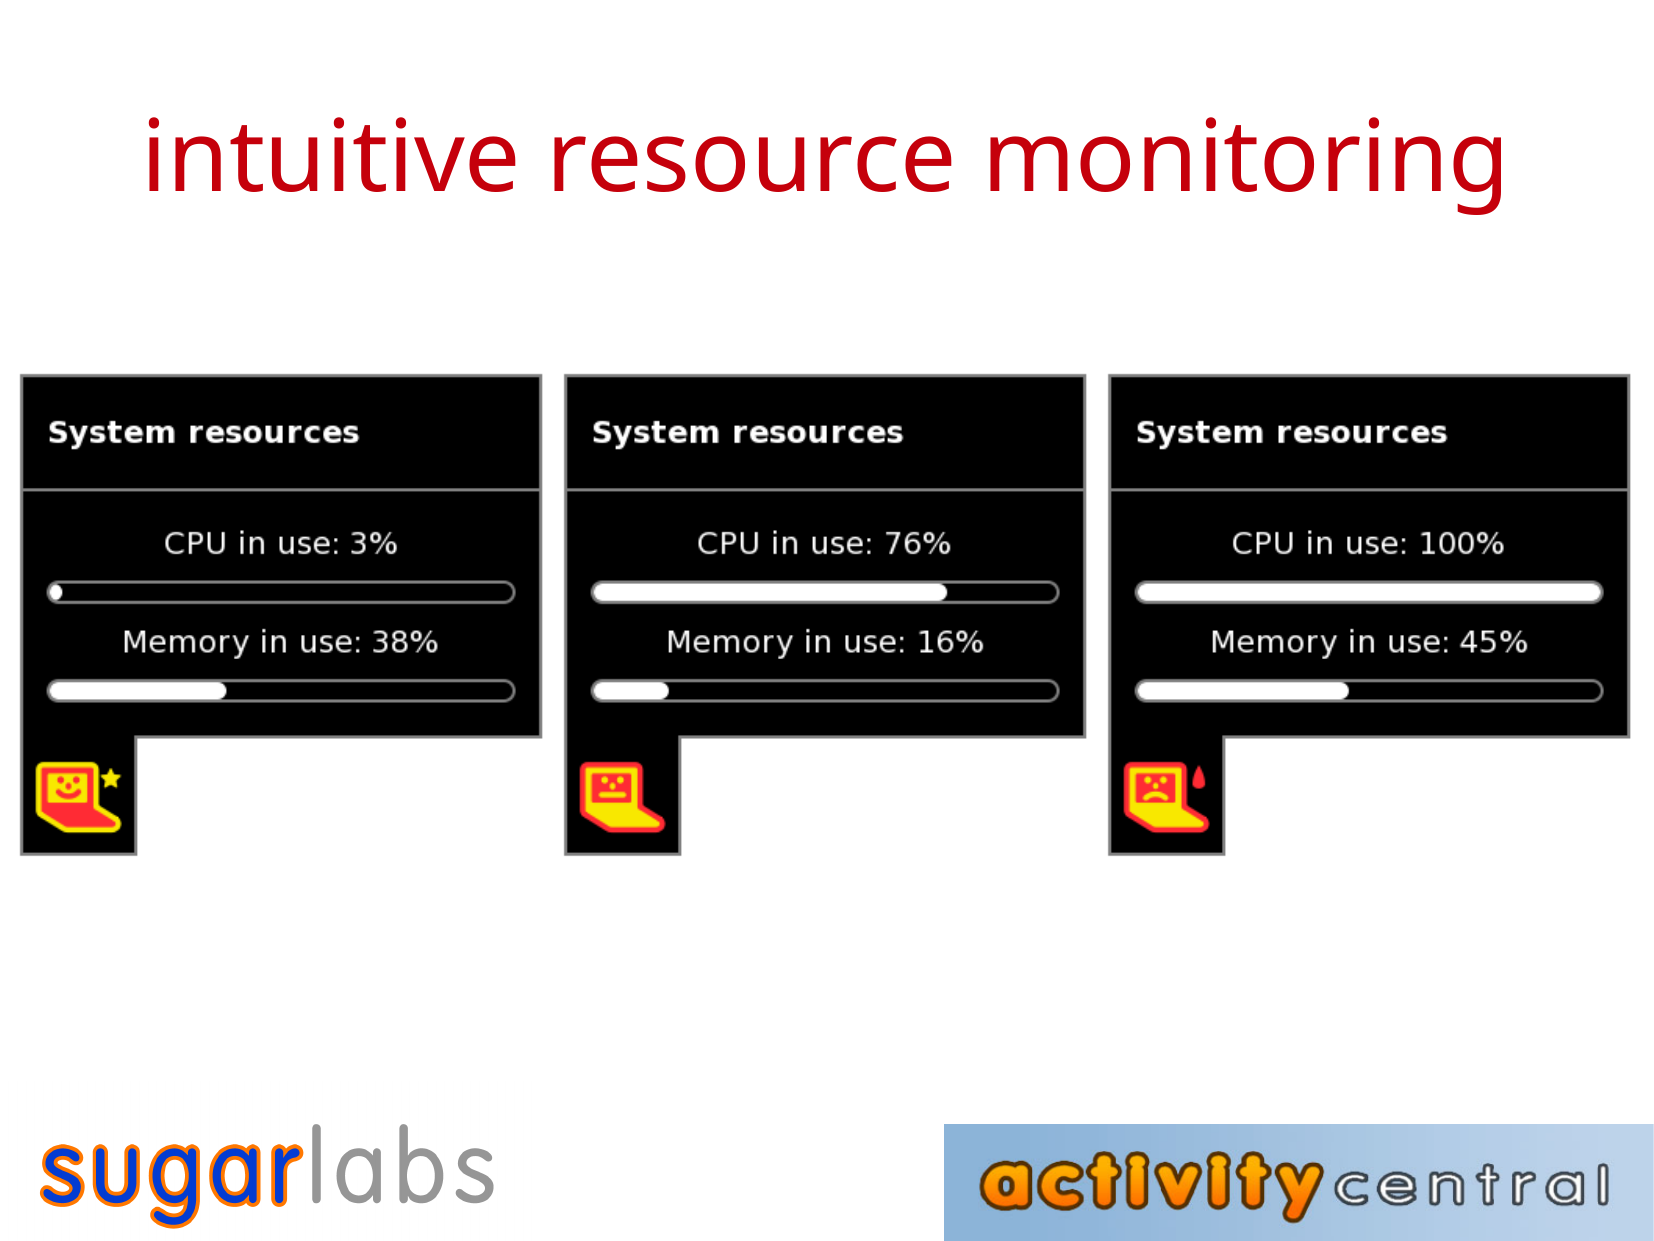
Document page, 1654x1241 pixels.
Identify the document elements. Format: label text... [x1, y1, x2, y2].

picture [0, 1081, 532, 1241]
picture [944, 1124, 1654, 1241]
picture [0, 354, 1654, 878]
title intuitive resource monitoring [82, 49, 1571, 257]
